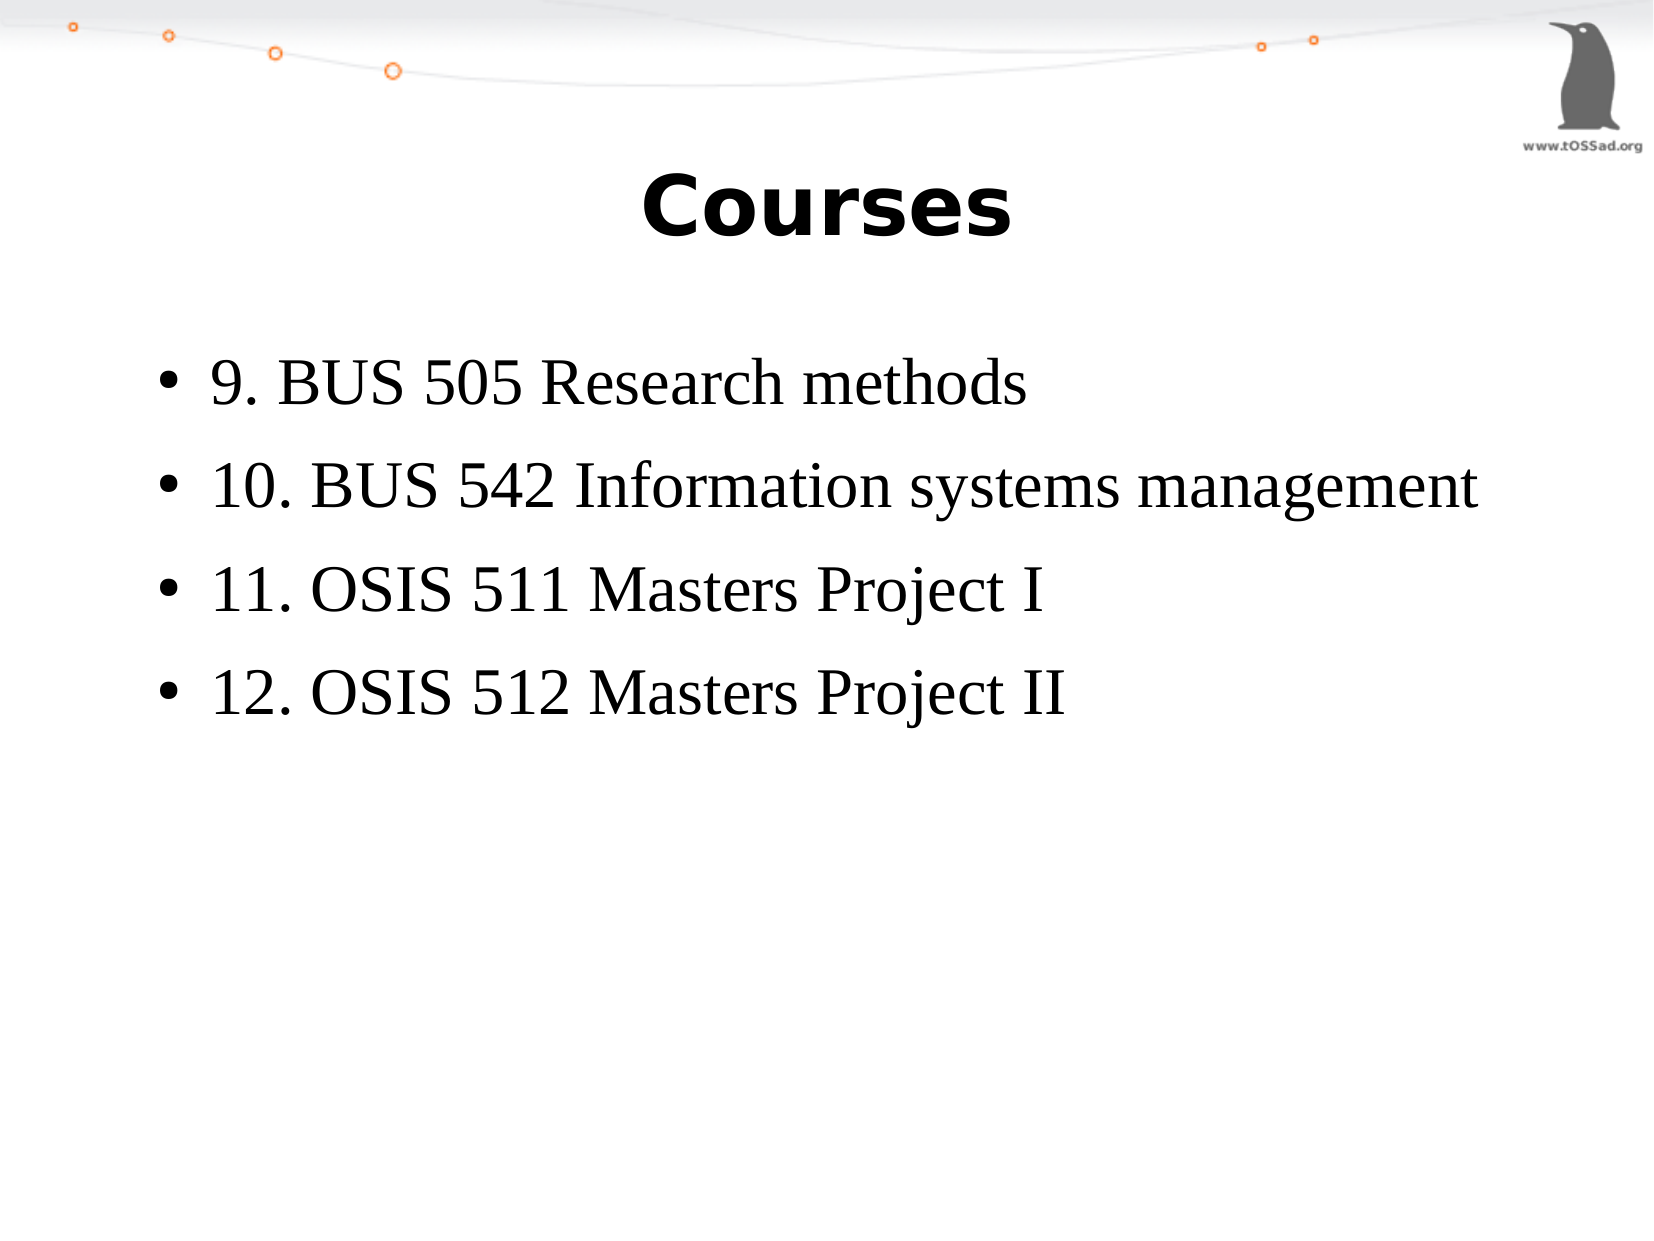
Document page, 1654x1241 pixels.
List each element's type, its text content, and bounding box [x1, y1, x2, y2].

list 9. BUS 505 Research methods 10. BUS 542 Information systems management 11. OSIS 511 Masters Project I 12. OSIS 512 Masters Project II [121, 344, 1534, 1127]
title Courses [121, 102, 1534, 311]
picture [0, 0, 1654, 157]
